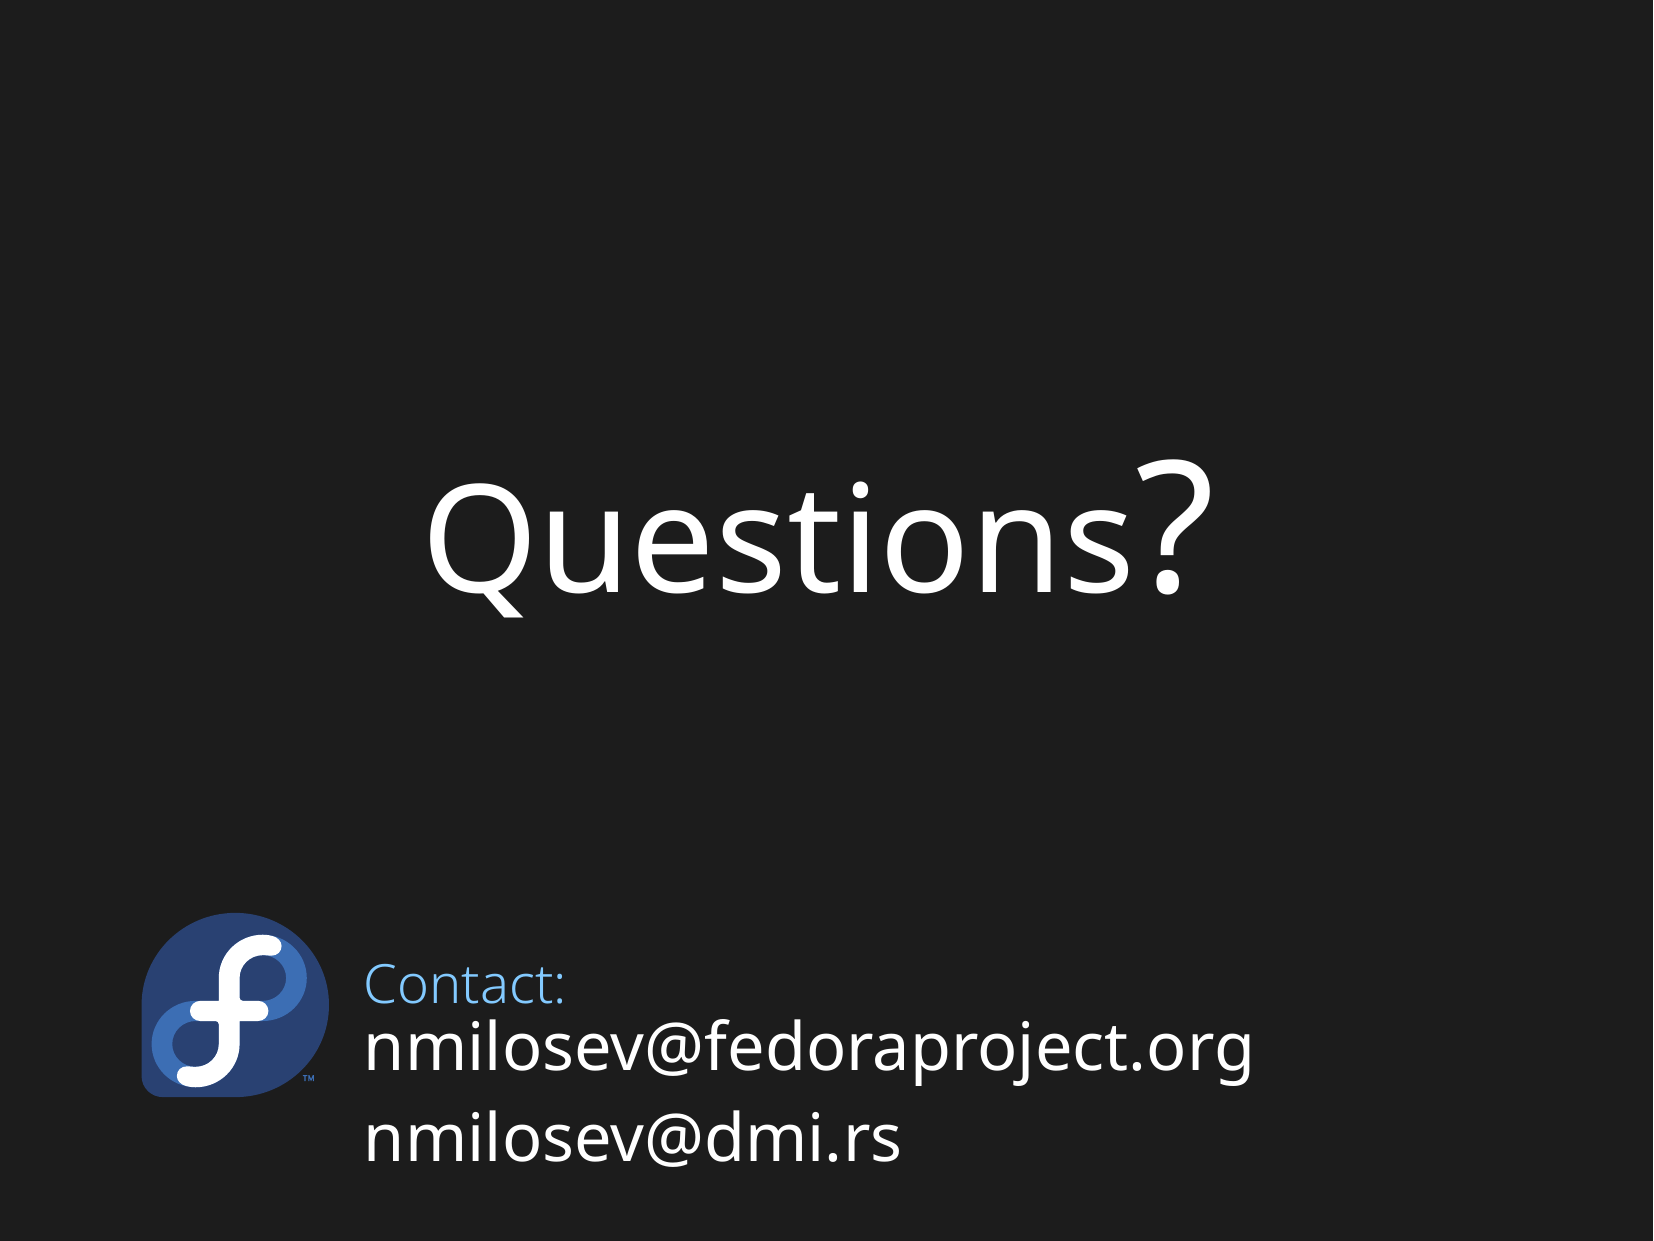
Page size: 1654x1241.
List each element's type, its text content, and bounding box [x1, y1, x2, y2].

picture [141, 912, 329, 1098]
text_box nmilosev@fedoraproject.org nmilosev@dmi.rs [349, 992, 1454, 1143]
title Questions? [30, 409, 1606, 634]
text_box Contact: [349, 937, 703, 1019]
